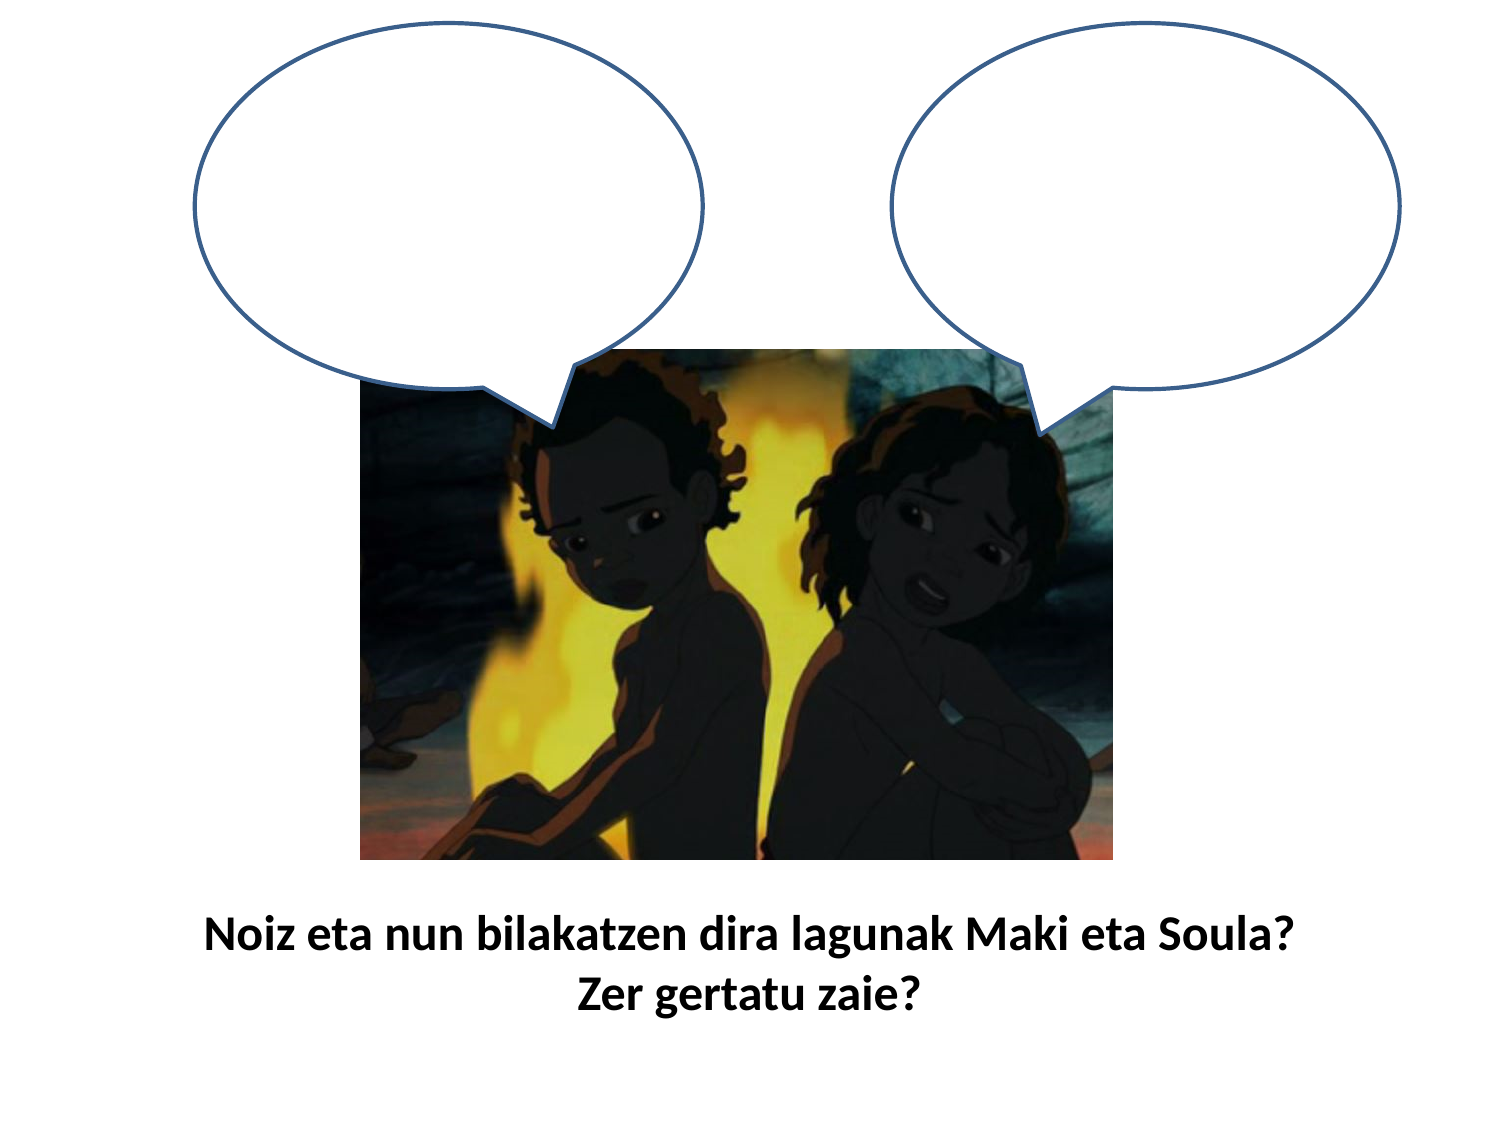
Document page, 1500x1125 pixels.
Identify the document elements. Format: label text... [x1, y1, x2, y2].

text_box Noiz eta nun bilakatzen dira lagunak Maki eta Soula? Zer gertatu zaie? [135, 893, 1365, 1029]
picture [360, 349, 1113, 860]
text_box [891, 23, 1400, 436]
text_box [194, 23, 703, 428]
